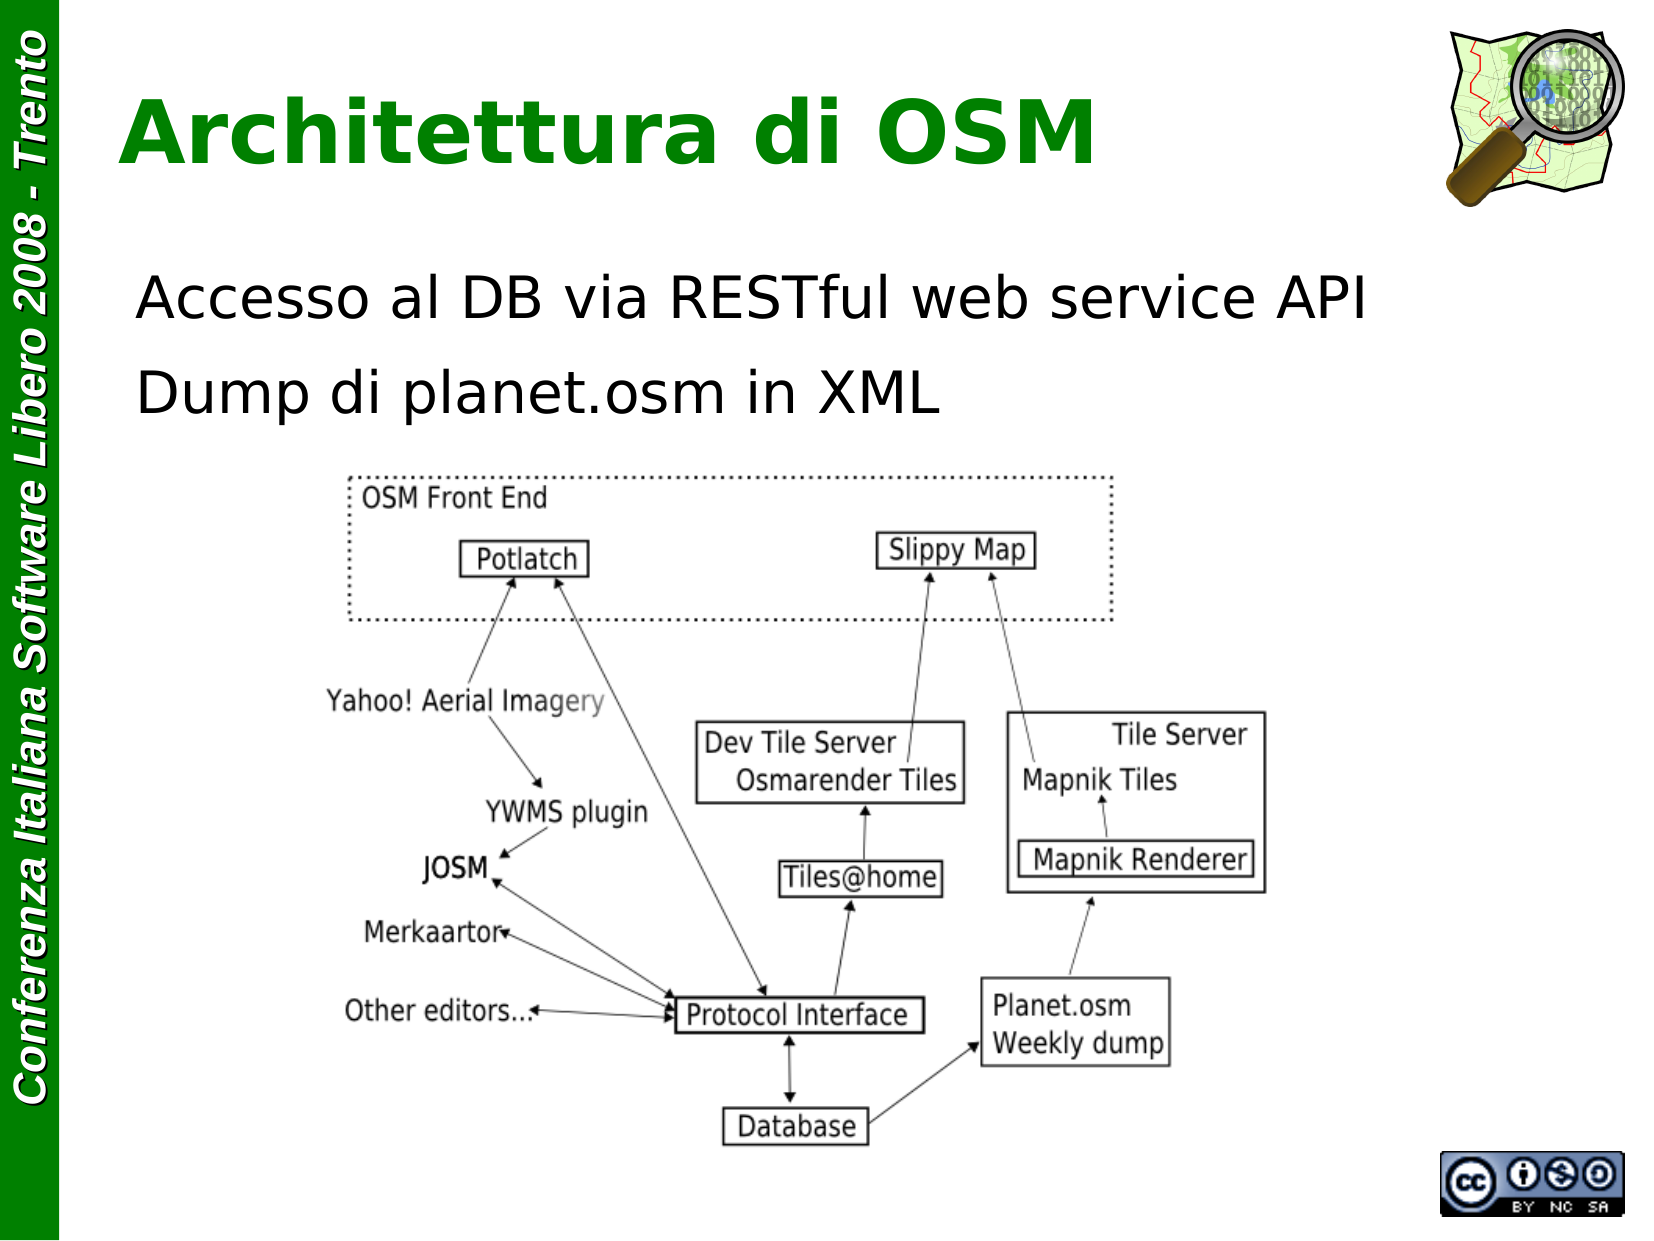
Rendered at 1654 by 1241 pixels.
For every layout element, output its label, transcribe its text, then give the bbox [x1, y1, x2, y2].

picture [321, 473, 1270, 1152]
list Accesso al DB via RESTful web service API Dump di planet.osm in XML [118, 264, 1565, 428]
title Architettura di OSM [118, 36, 1394, 229]
picture [1440, 1151, 1625, 1217]
picture [1446, 29, 1625, 207]
